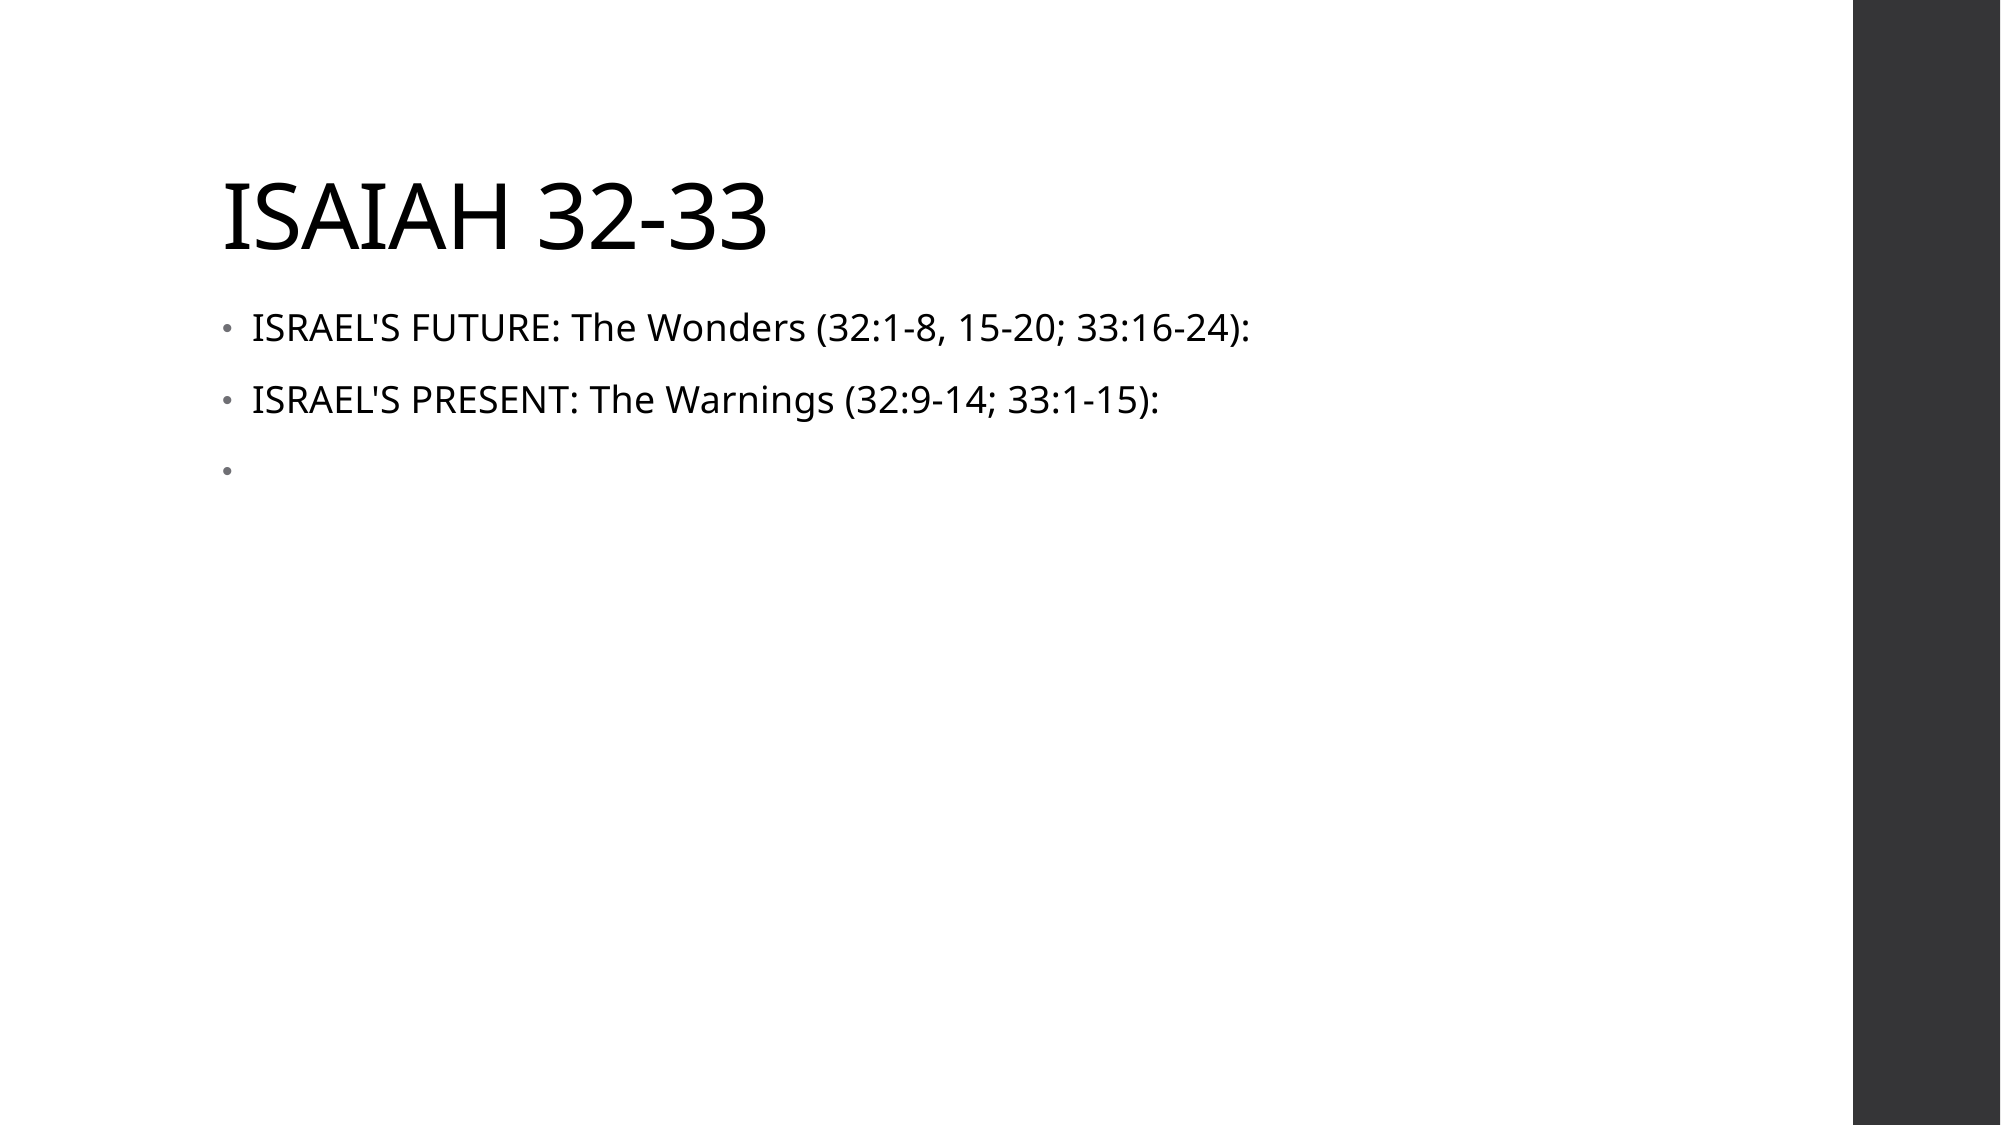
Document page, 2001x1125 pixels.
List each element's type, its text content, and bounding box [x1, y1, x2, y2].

list ISRAEL'S FUTURE: The Wonders (32:1-8, 15-20; 33:16-24): ISRAEL'S PRESENT: The Warnings (32:9-14; 33:1-15): [206, 299, 1617, 1014]
title ISAIAH 32-33 [206, 60, 1797, 278]
